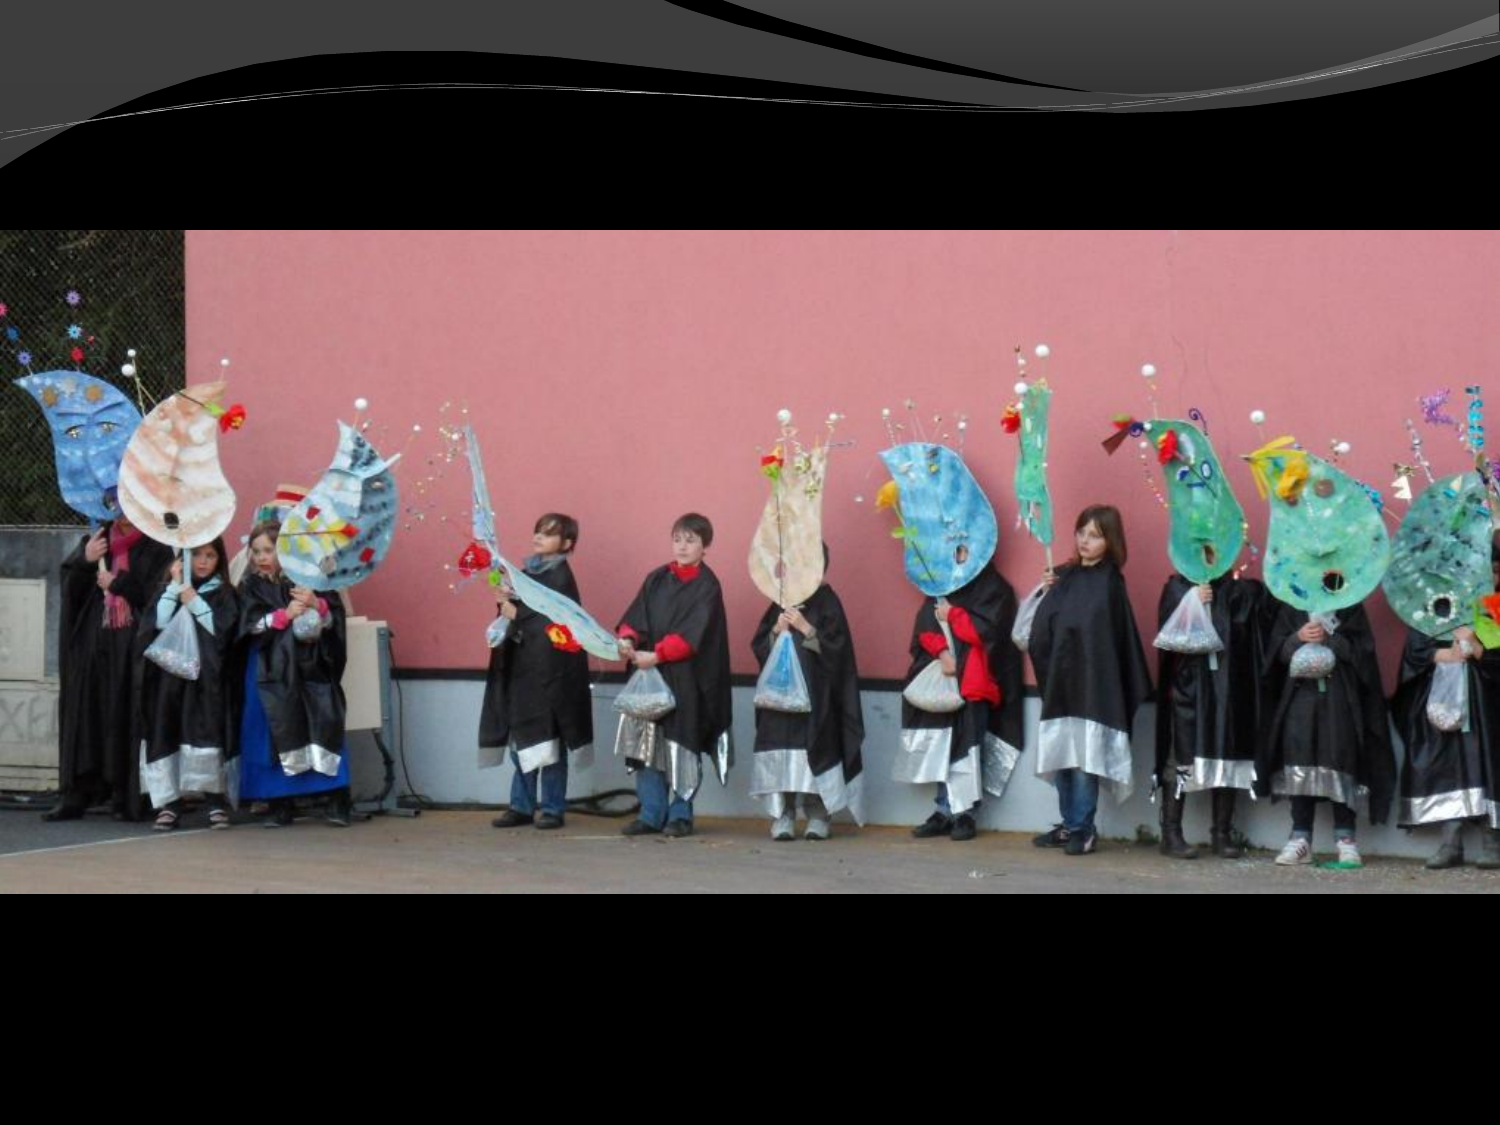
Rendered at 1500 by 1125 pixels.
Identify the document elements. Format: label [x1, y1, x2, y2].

picture [0, 33, 1500, 140]
picture [0, 230, 1500, 895]
